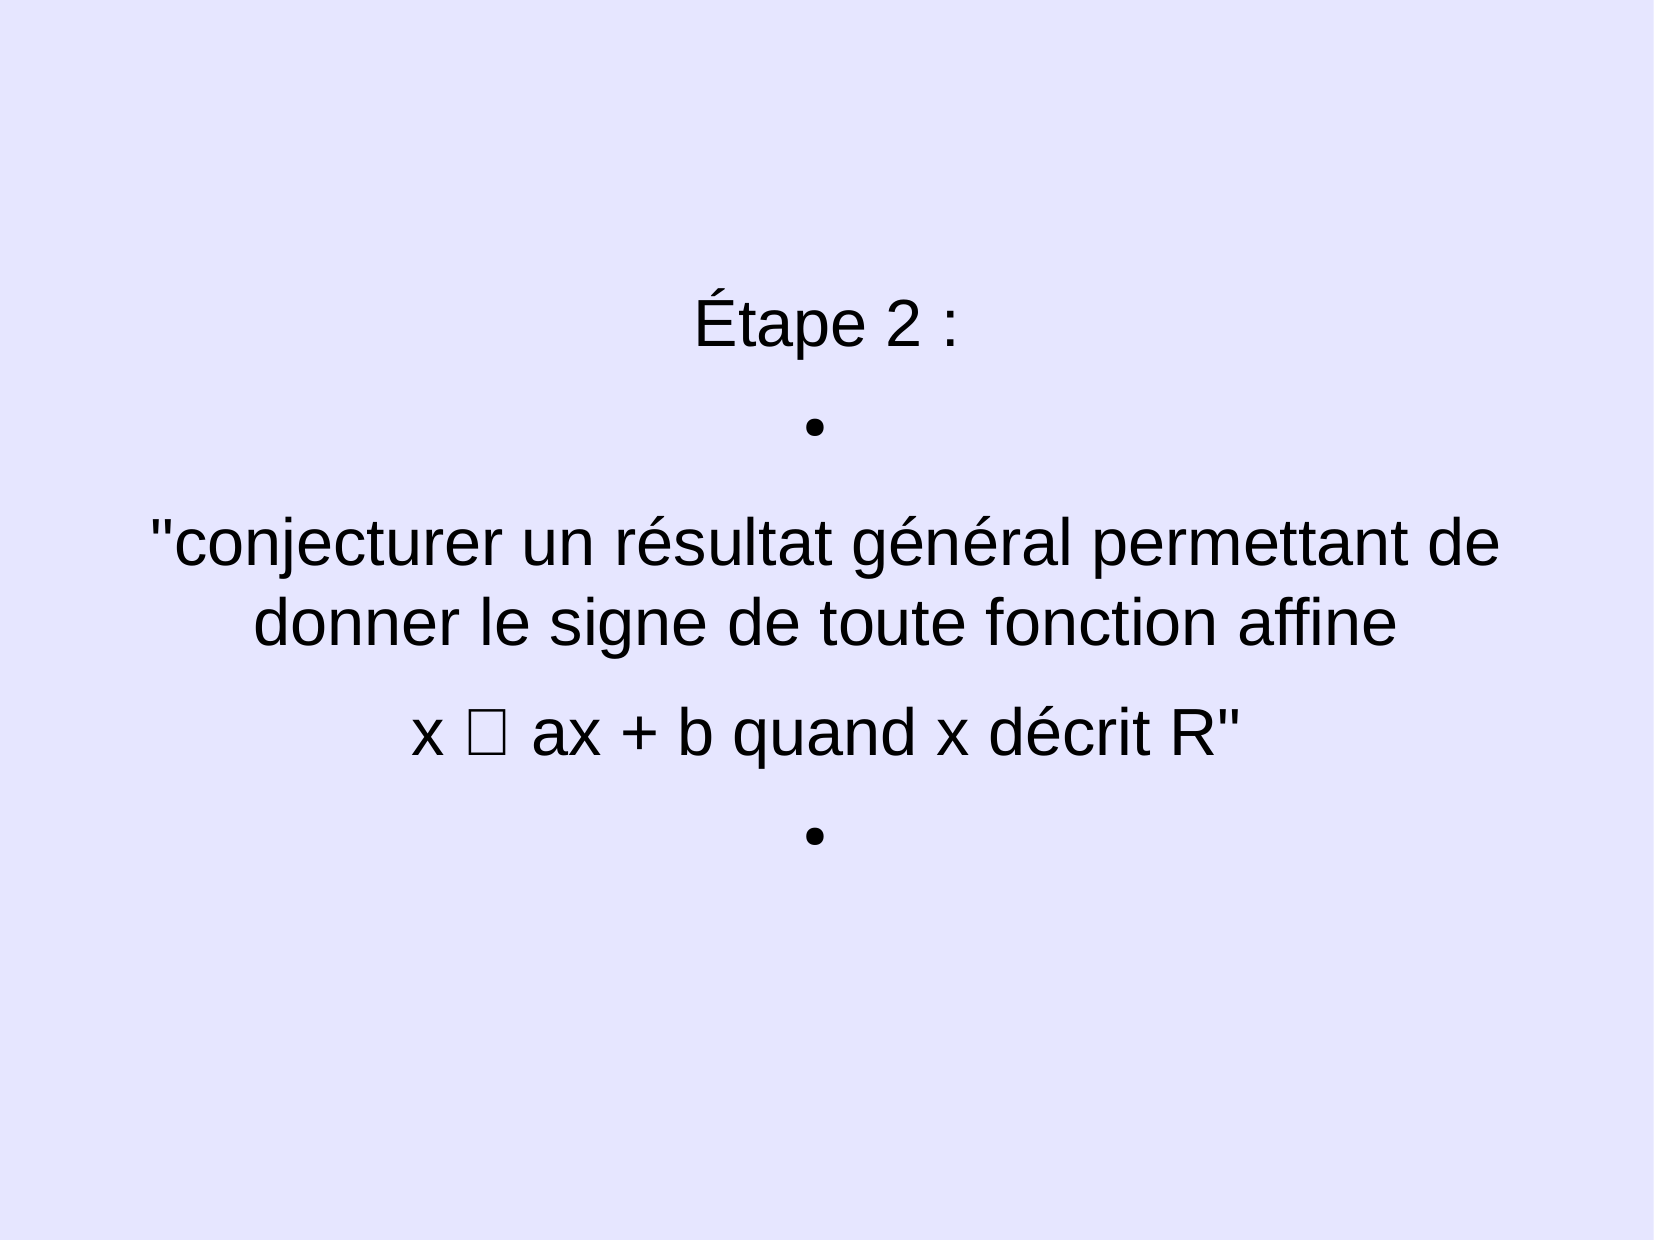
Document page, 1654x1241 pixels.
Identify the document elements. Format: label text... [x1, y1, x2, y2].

subtitle Étape 2 : "conjecturer un résultat général permettant de donner le signe de toute fonction affine x  ax + b quand x décrit R" [82, 56, 1571, 1102]
